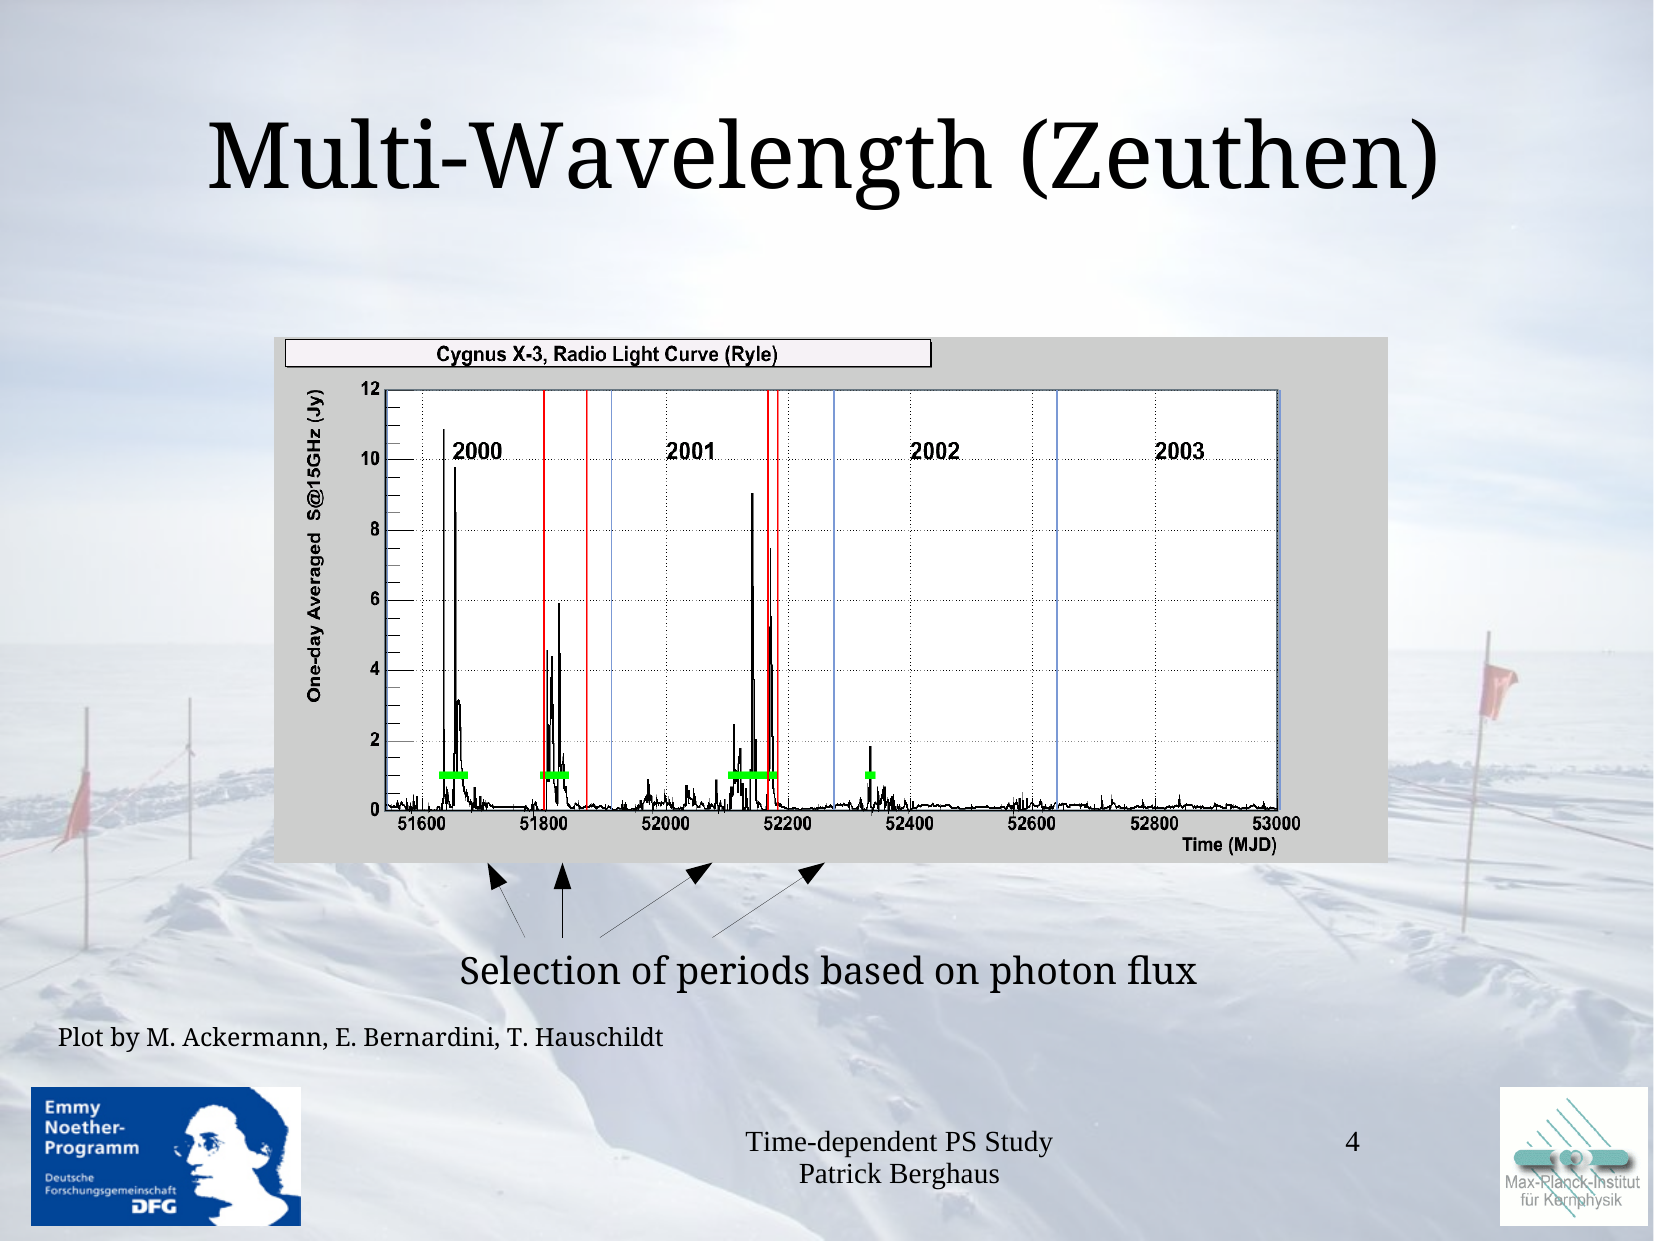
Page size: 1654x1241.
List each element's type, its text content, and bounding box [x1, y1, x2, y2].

picture [274, 337, 1388, 863]
picture [1500, 1087, 1648, 1226]
text_box Selection of periods based on photon flux [444, 937, 1163, 1007]
picture [31, 1087, 301, 1226]
text_box Plot by M. Ackermann, E. Bernardini, T. Hauschildt [43, 1012, 645, 1064]
title Multi-Wavelength (Zeuthen) [75, 49, 1576, 257]
